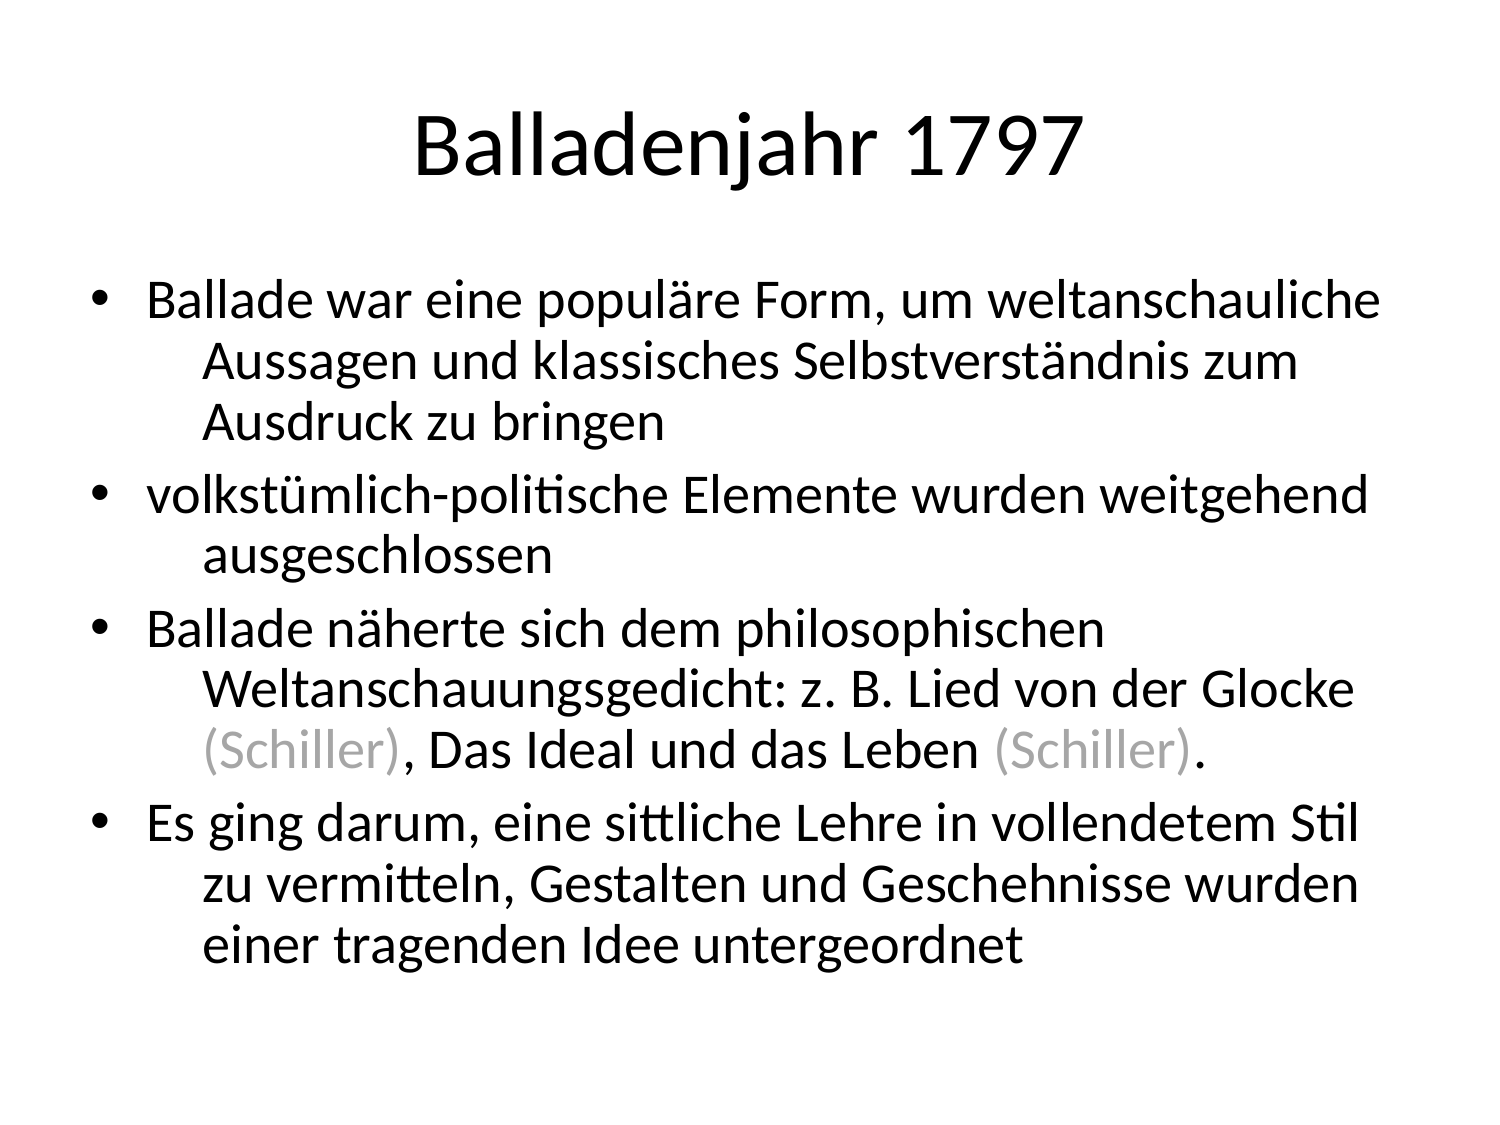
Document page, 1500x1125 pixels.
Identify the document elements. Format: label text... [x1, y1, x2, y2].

list Ballade war eine populäre Form, um weltanschauliche Aussagen und klassisches Selbstverständnis zum Ausdruck zu bringen volkstümlich-politische Elemente wurden weitgehend ausgeschlossen Ballade näherte sich dem philosophischen Weltanschauungsgedicht: z. B. Lied von der Glocke (Schiller), Das Ideal und das Leben (Schiller). Es ging darum, eine sittliche Lehre in vollendetem Stil zu vermitteln, Gestalten und Geschehnisse wurden einer tragenden Idee untergeordnet [75, 262, 1426, 1005]
title Balladenjahr 1797 [75, 45, 1426, 233]
